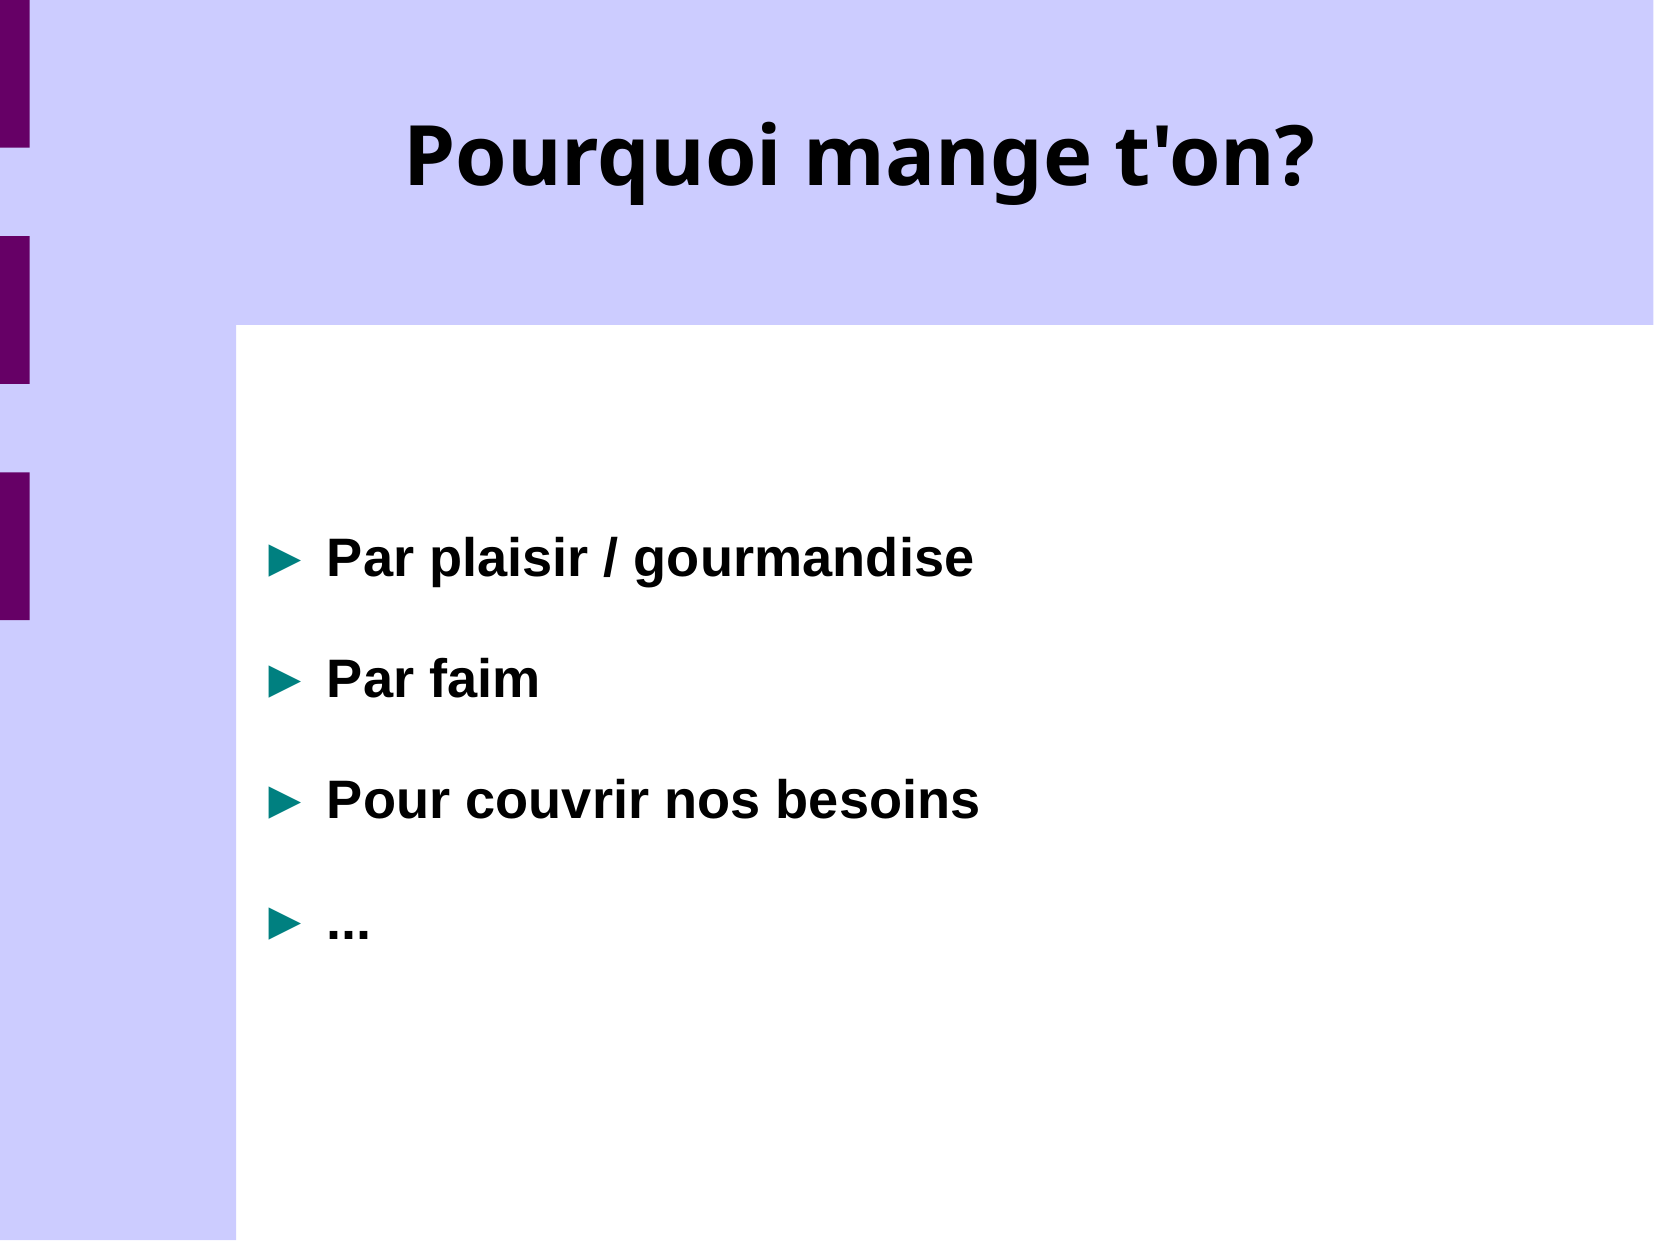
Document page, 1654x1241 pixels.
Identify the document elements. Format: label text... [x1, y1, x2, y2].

text_box [0, 0, 1654, 1241]
text_box Pourquoi mange t'on? [388, 88, 1270, 220]
text_box ► Par plaisir / gourmandise ► Par faim ► Pour couvrir nos besoins ► ... [243, 519, 997, 969]
